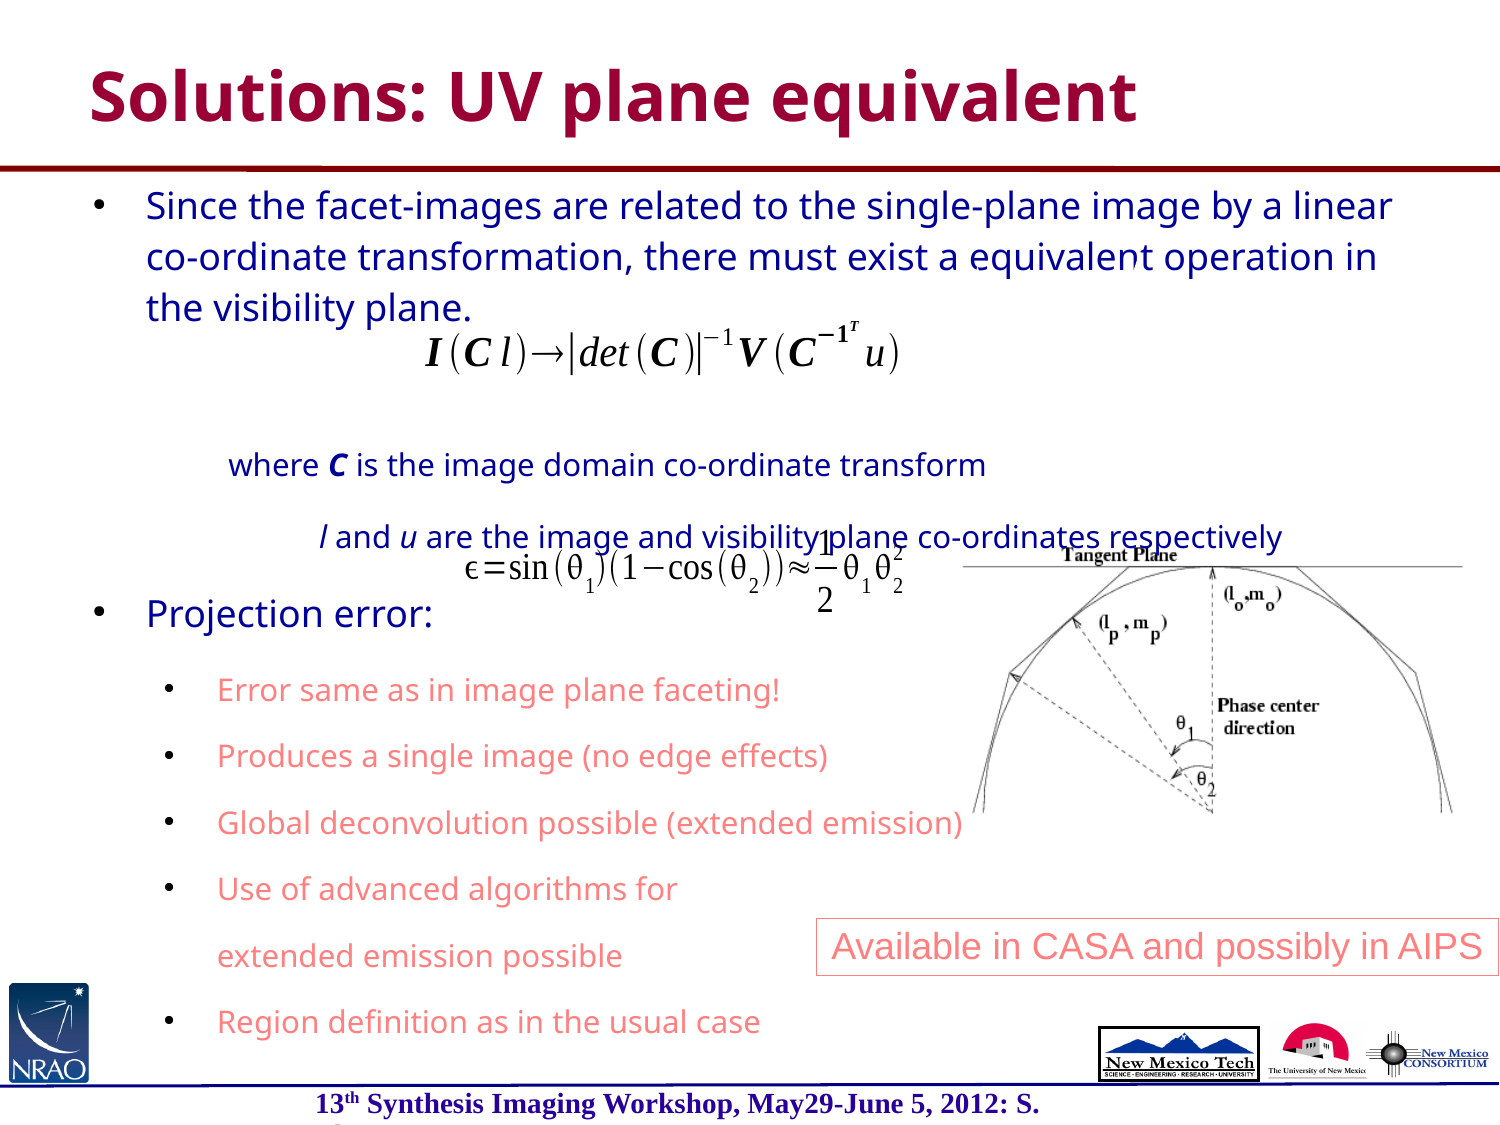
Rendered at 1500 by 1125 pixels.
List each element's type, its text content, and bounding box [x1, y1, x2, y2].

chart [455, 512, 912, 624]
picture [0, 172, 1500, 1125]
picture [1101, 1029, 1257, 1079]
text_box Available in CASA and possibly in AIPS [816, 918, 1499, 976]
title Solutions: UV plane equivalent [75, 33, 1426, 157]
chart [412, 313, 911, 380]
picture [0, 0, 1500, 166]
list Since the facet-images are related to the single-plane image by a linear co-ordinate transformation, there must exist a equivalent operation in the visibility plane. where C is the image domain co-ordinate transform l and u are the image and visibility plane co-ordinates respectively Projection error: Error same as in image plane faceting! Produces a single image (no edge effects) Global deconvolution possible (extended emission) Use of advanced algorithms for extended emission possible Region definition as in the usual case [75, 179, 1426, 954]
